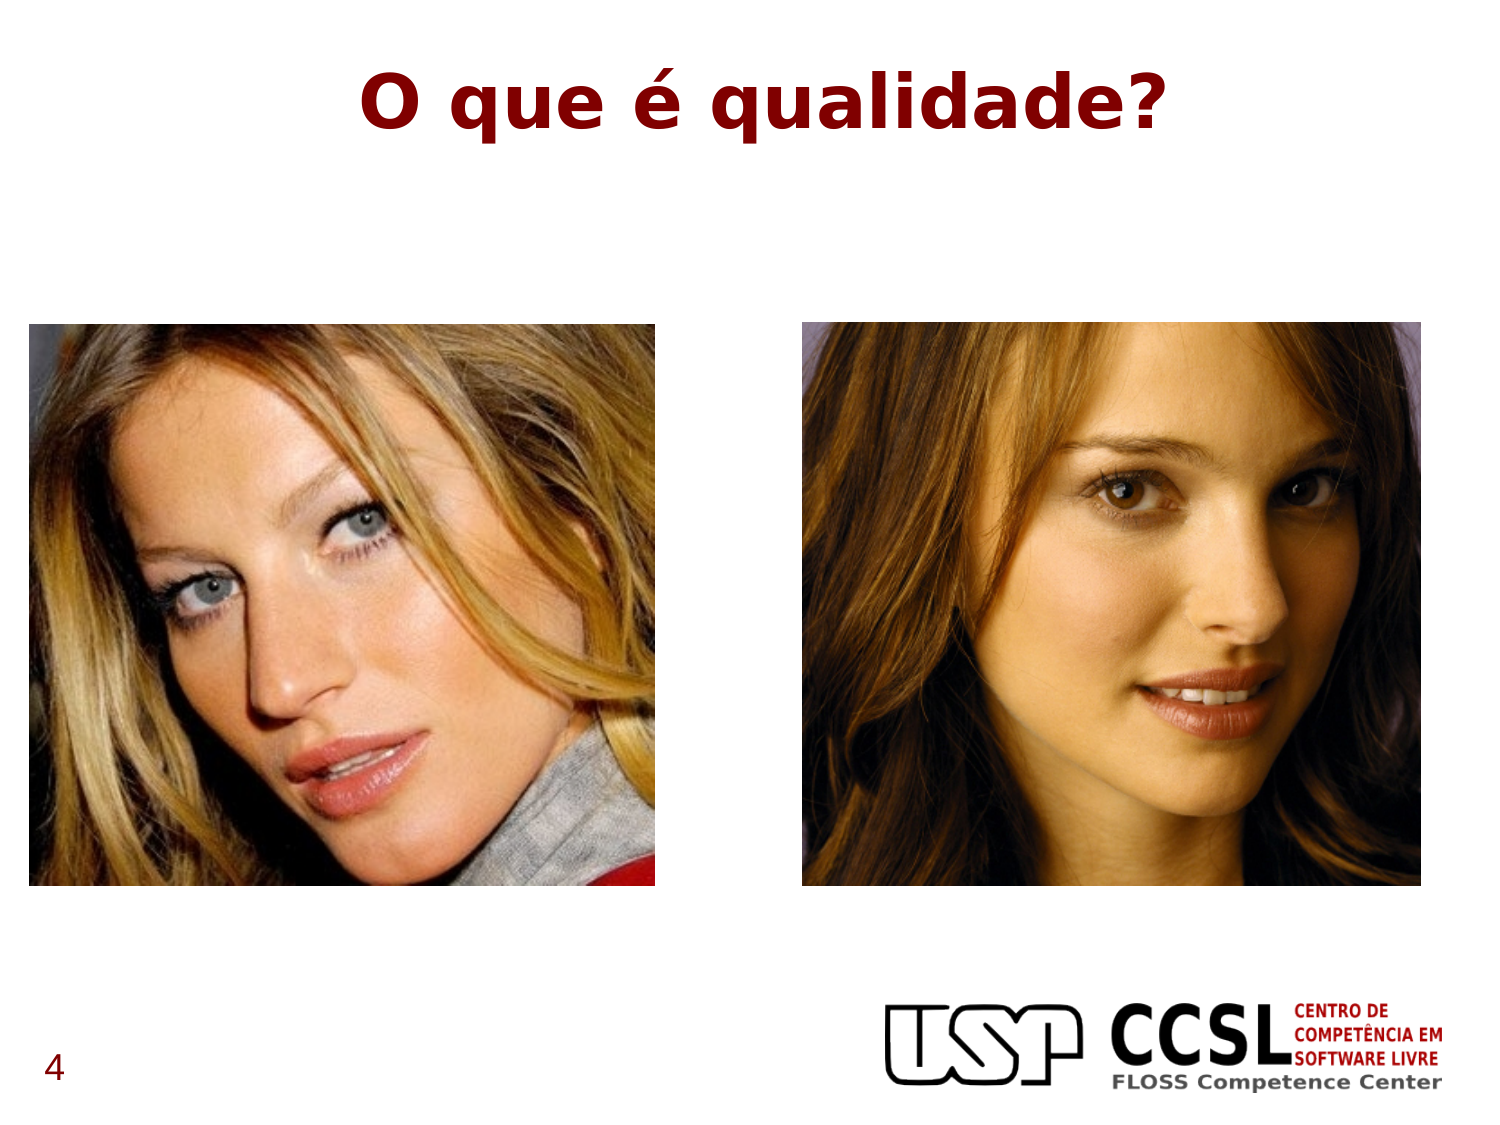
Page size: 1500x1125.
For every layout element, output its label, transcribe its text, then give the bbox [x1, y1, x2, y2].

picture [885, 1003, 1442, 1093]
picture [802, 322, 1421, 886]
picture [29, 324, 655, 886]
title O que é qualidade? [70, 27, 1459, 178]
